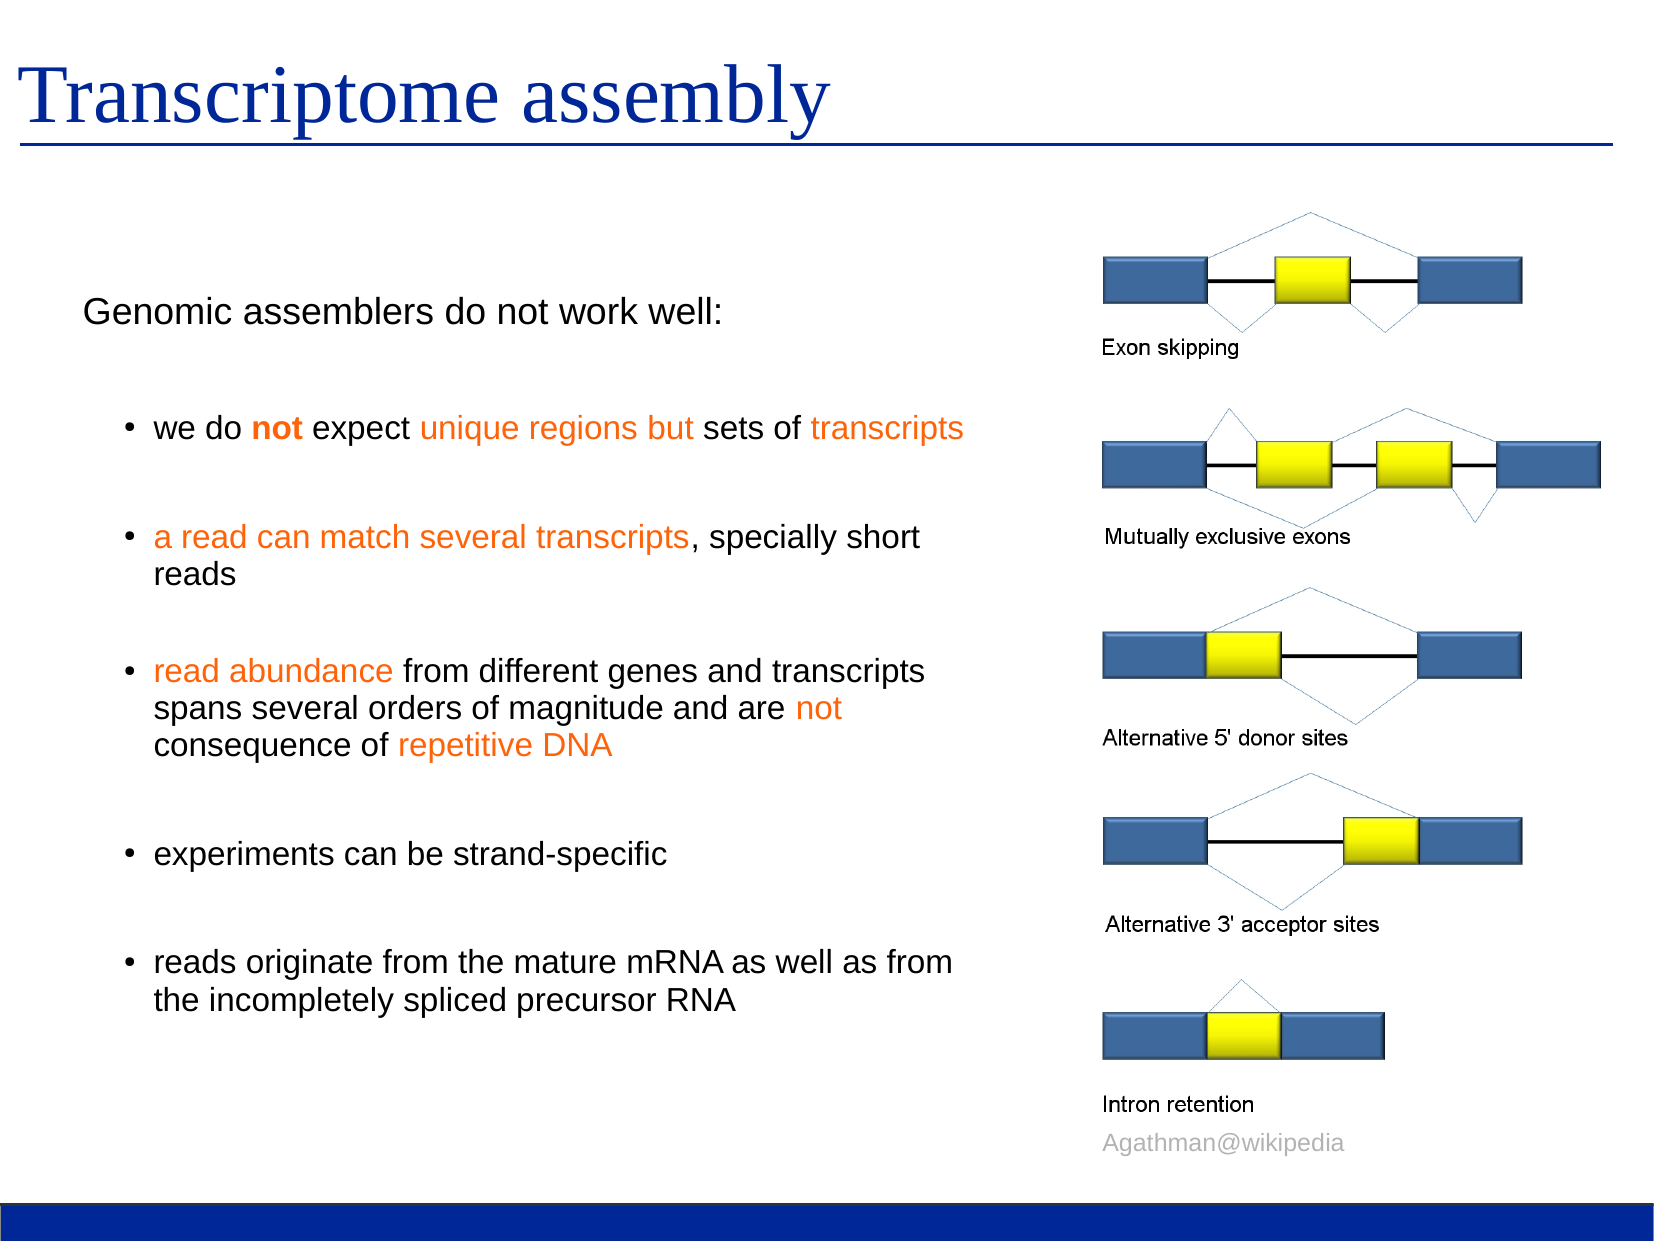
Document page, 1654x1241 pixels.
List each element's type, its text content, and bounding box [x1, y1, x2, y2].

text_box Agathman@wikipedia [1087, 1121, 1463, 1165]
list Genomic assemblers do not work well: we do not expect unique regions but sets of transcripts a read can match several transcripts, specially short reads read abundance from different genes and transcripts spans several orders of magnitude and are not consequence of repetitive DNA experiments can be strand-specific reads originate from the mature mRNA as well as from the incompletely spliced precursor RNA [82, 290, 976, 1109]
picture [1087, 184, 1613, 1149]
title Transcriptome assembly [17, 0, 1589, 198]
